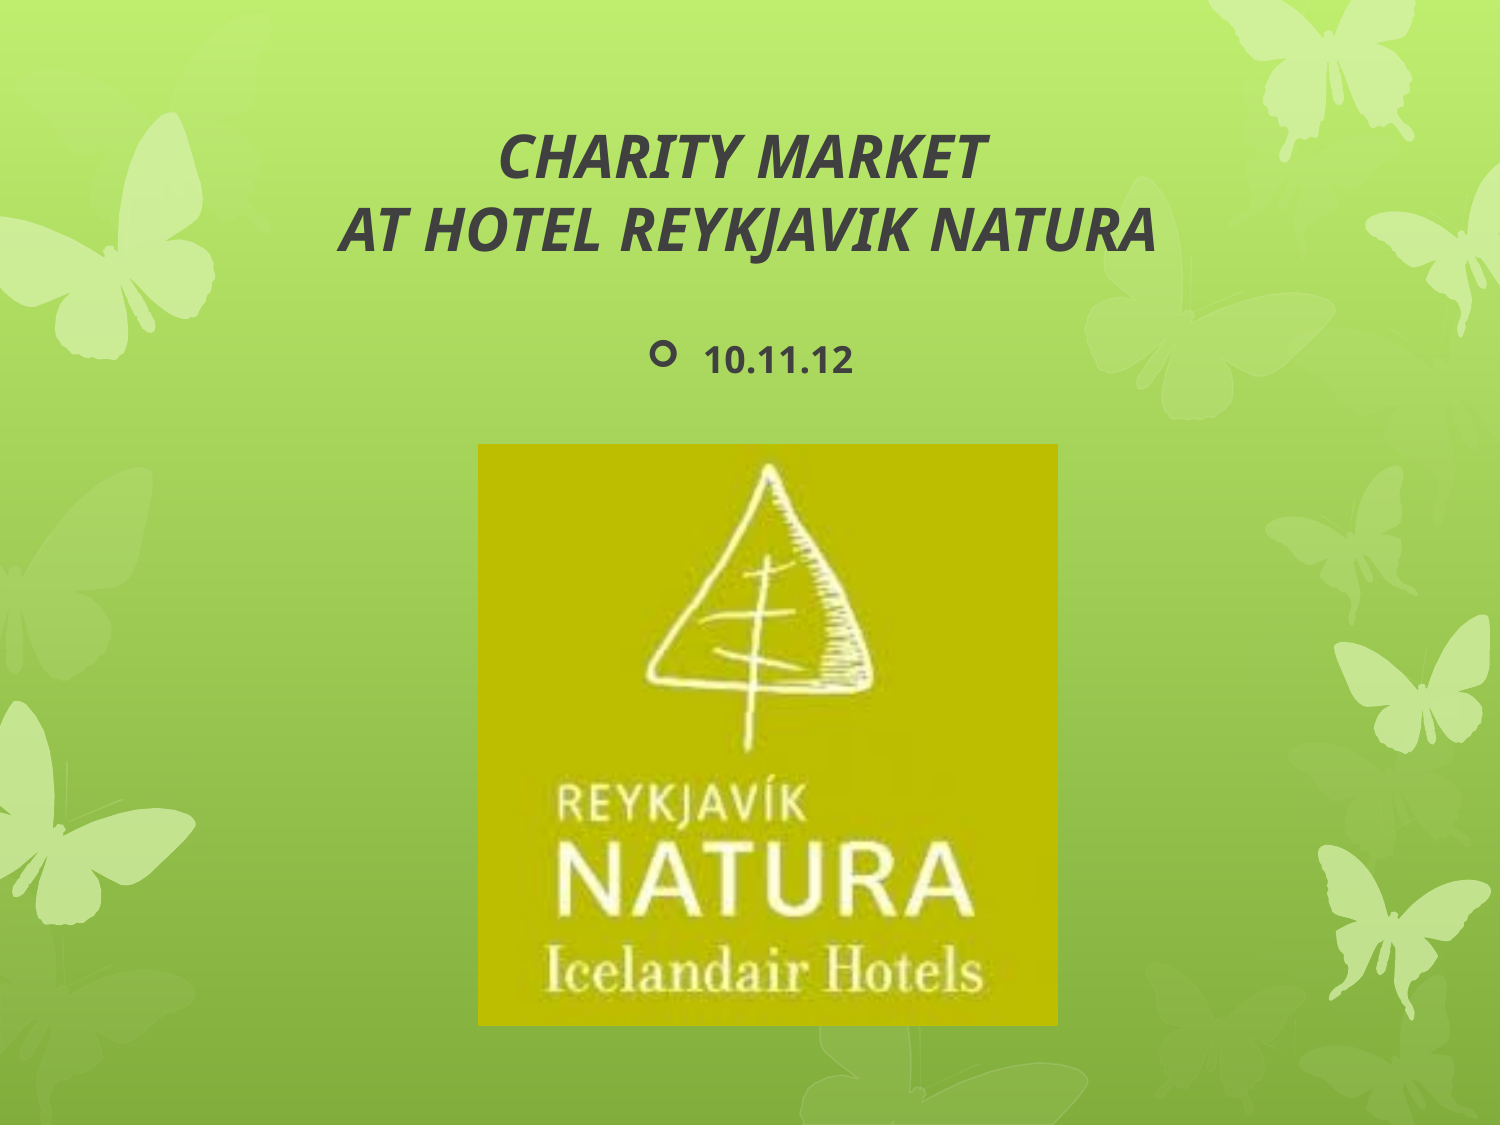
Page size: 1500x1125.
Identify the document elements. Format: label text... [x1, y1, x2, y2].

list 10.11.12 [165, 296, 1335, 421]
picture [478, 444, 1058, 1026]
title CHARITY MARKET AT HOTEL REYKJAVIK NATURA [165, 110, 1335, 263]
